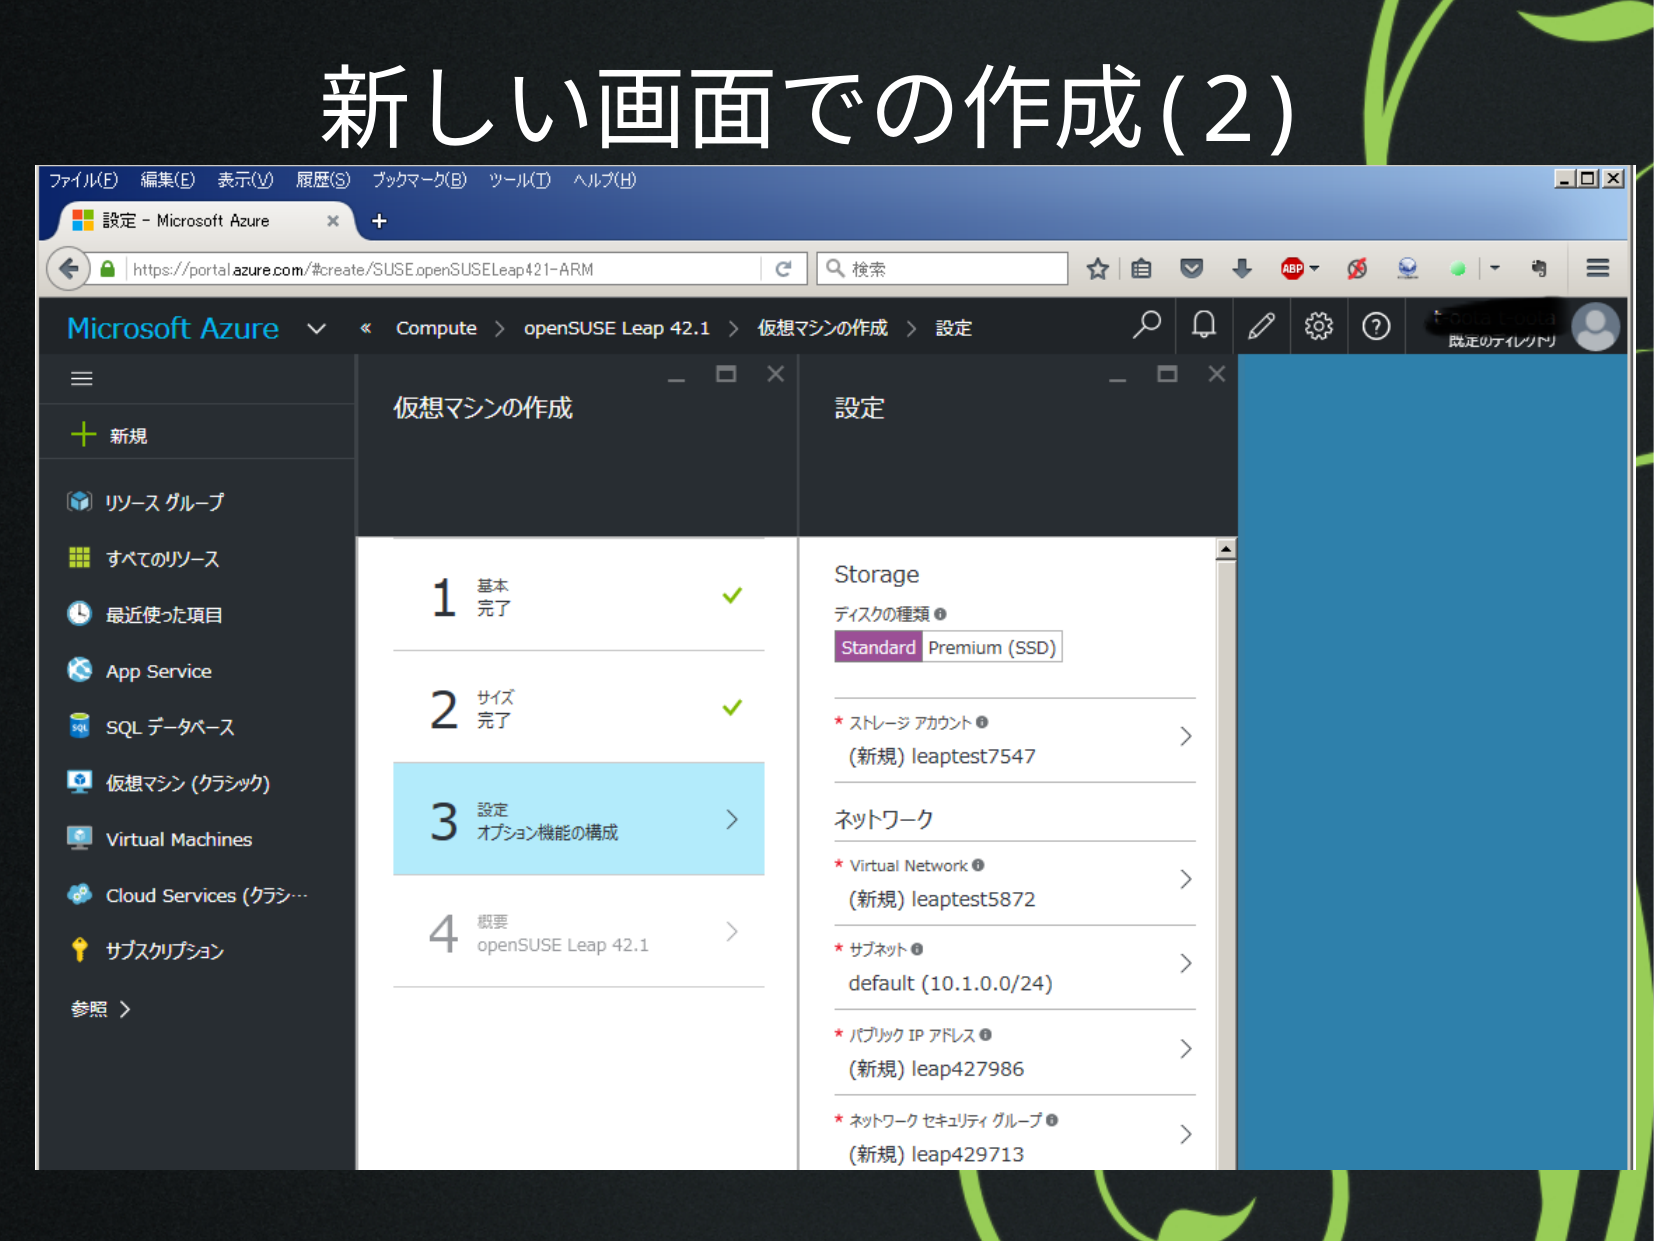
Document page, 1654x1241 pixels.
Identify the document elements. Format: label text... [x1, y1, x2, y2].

title 新しい画面での作成(2) [47, 49, 1583, 154]
picture [0, 0, 1654, 1241]
